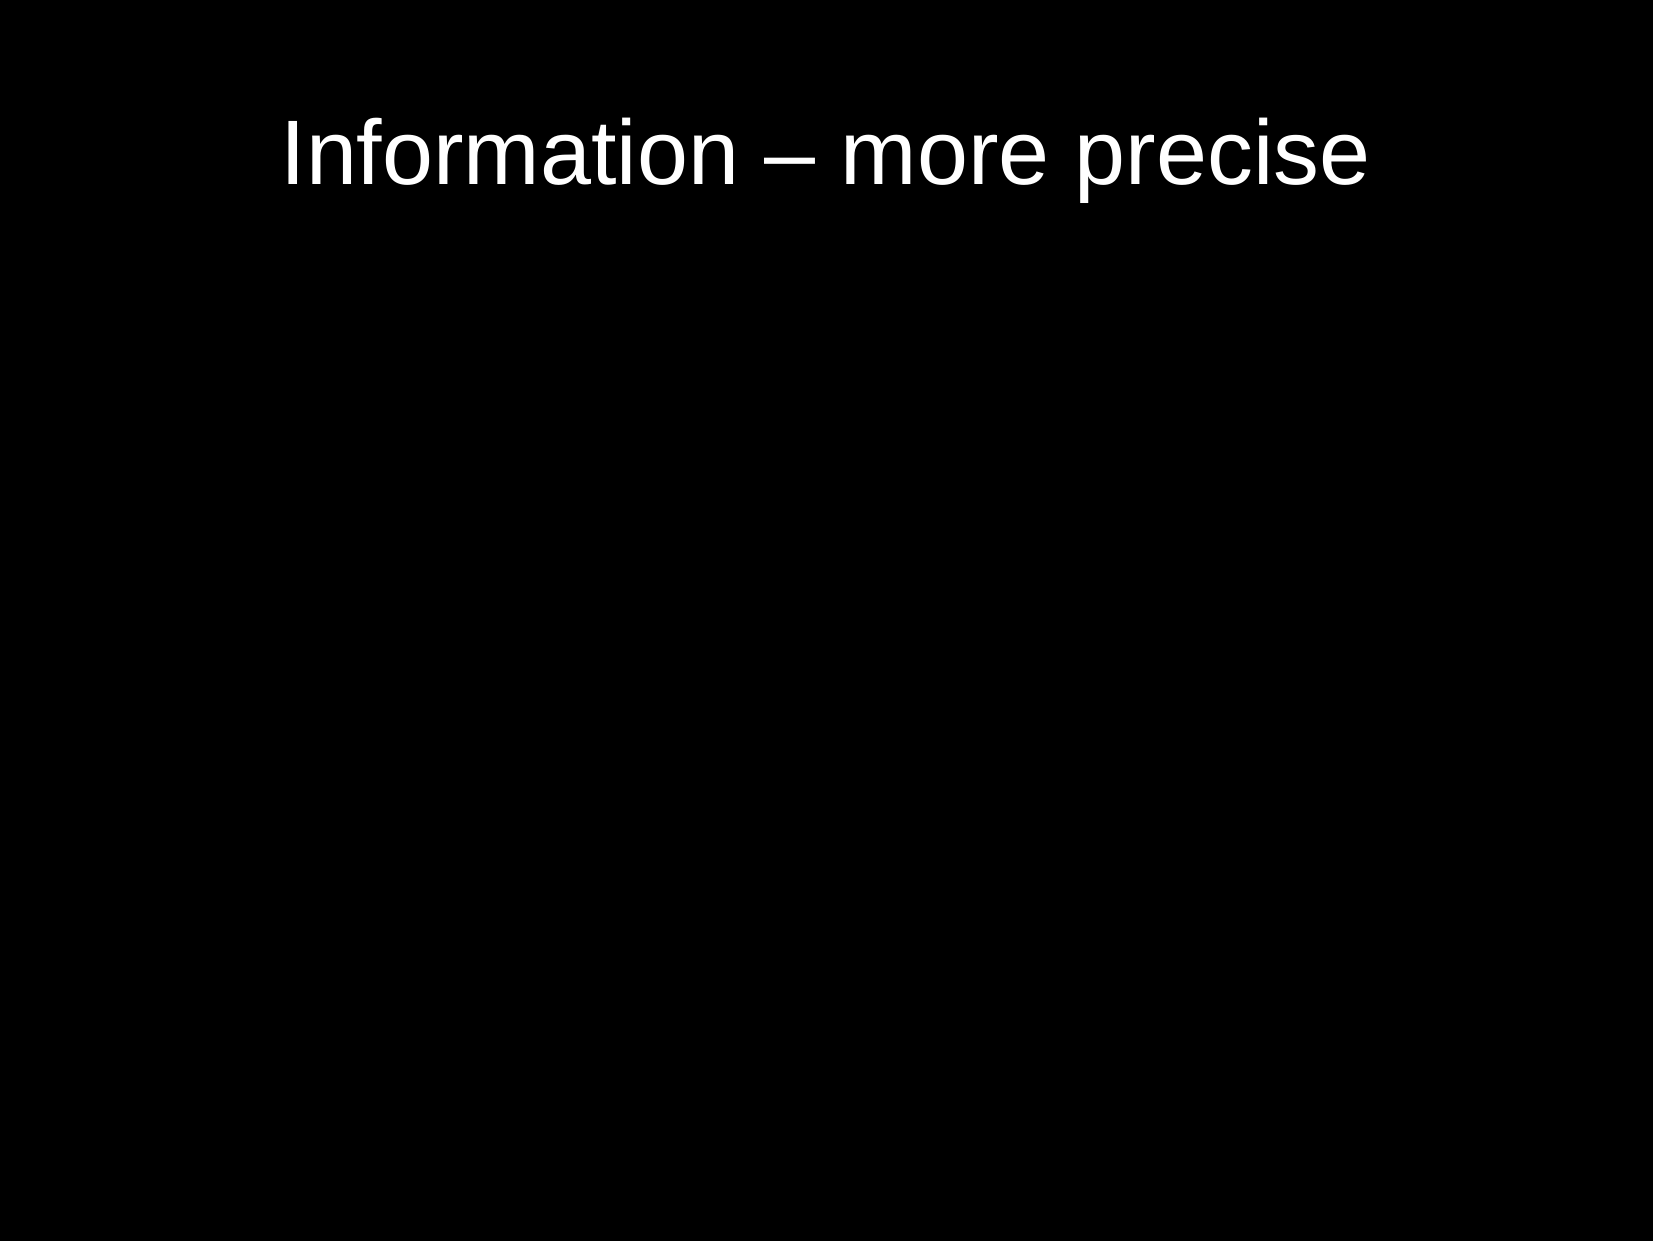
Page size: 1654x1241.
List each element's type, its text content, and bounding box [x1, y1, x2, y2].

title Information – more precise [82, 56, 1571, 250]
